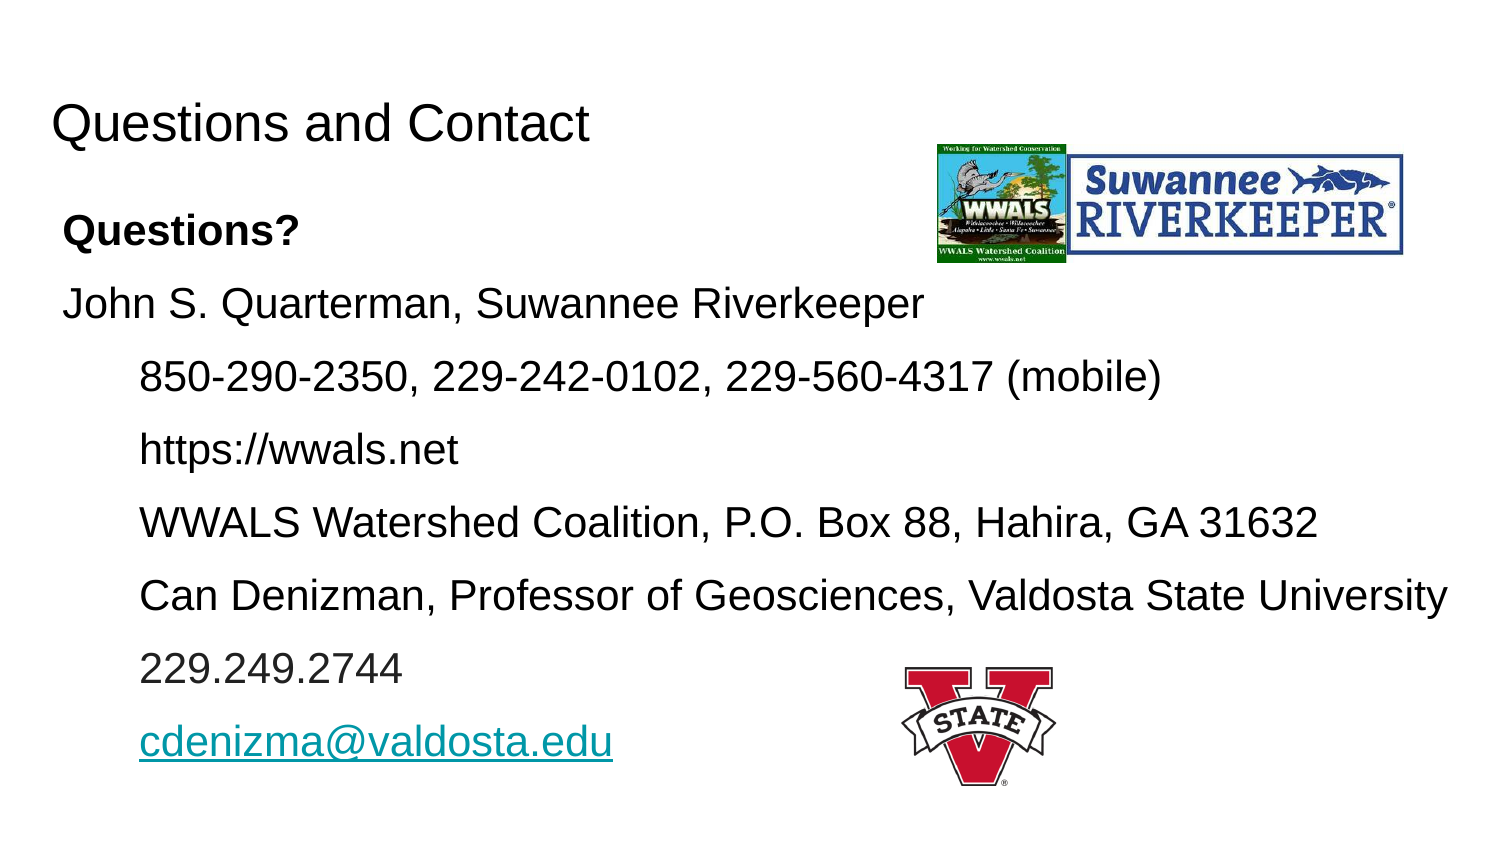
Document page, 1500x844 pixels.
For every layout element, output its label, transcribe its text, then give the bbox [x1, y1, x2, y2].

list Questions? John S. Quarterman, Suwannee Riverkeeper 850-290-2350, 229-242-0102, 229-560-4317 (mobile) https://wwals.net WWALS Watershed Coalition, P.O. Box 88, Hahira, GA 31632 Can Denizman, Professor of Geosciences, Valdosta State University 229.249.2744 cdenizma@valdosta.edu [62, 179, 1461, 836]
picture [937, 144, 1404, 263]
picture [900, 667, 1057, 786]
title Questions and Contact [51, 72, 1449, 167]
